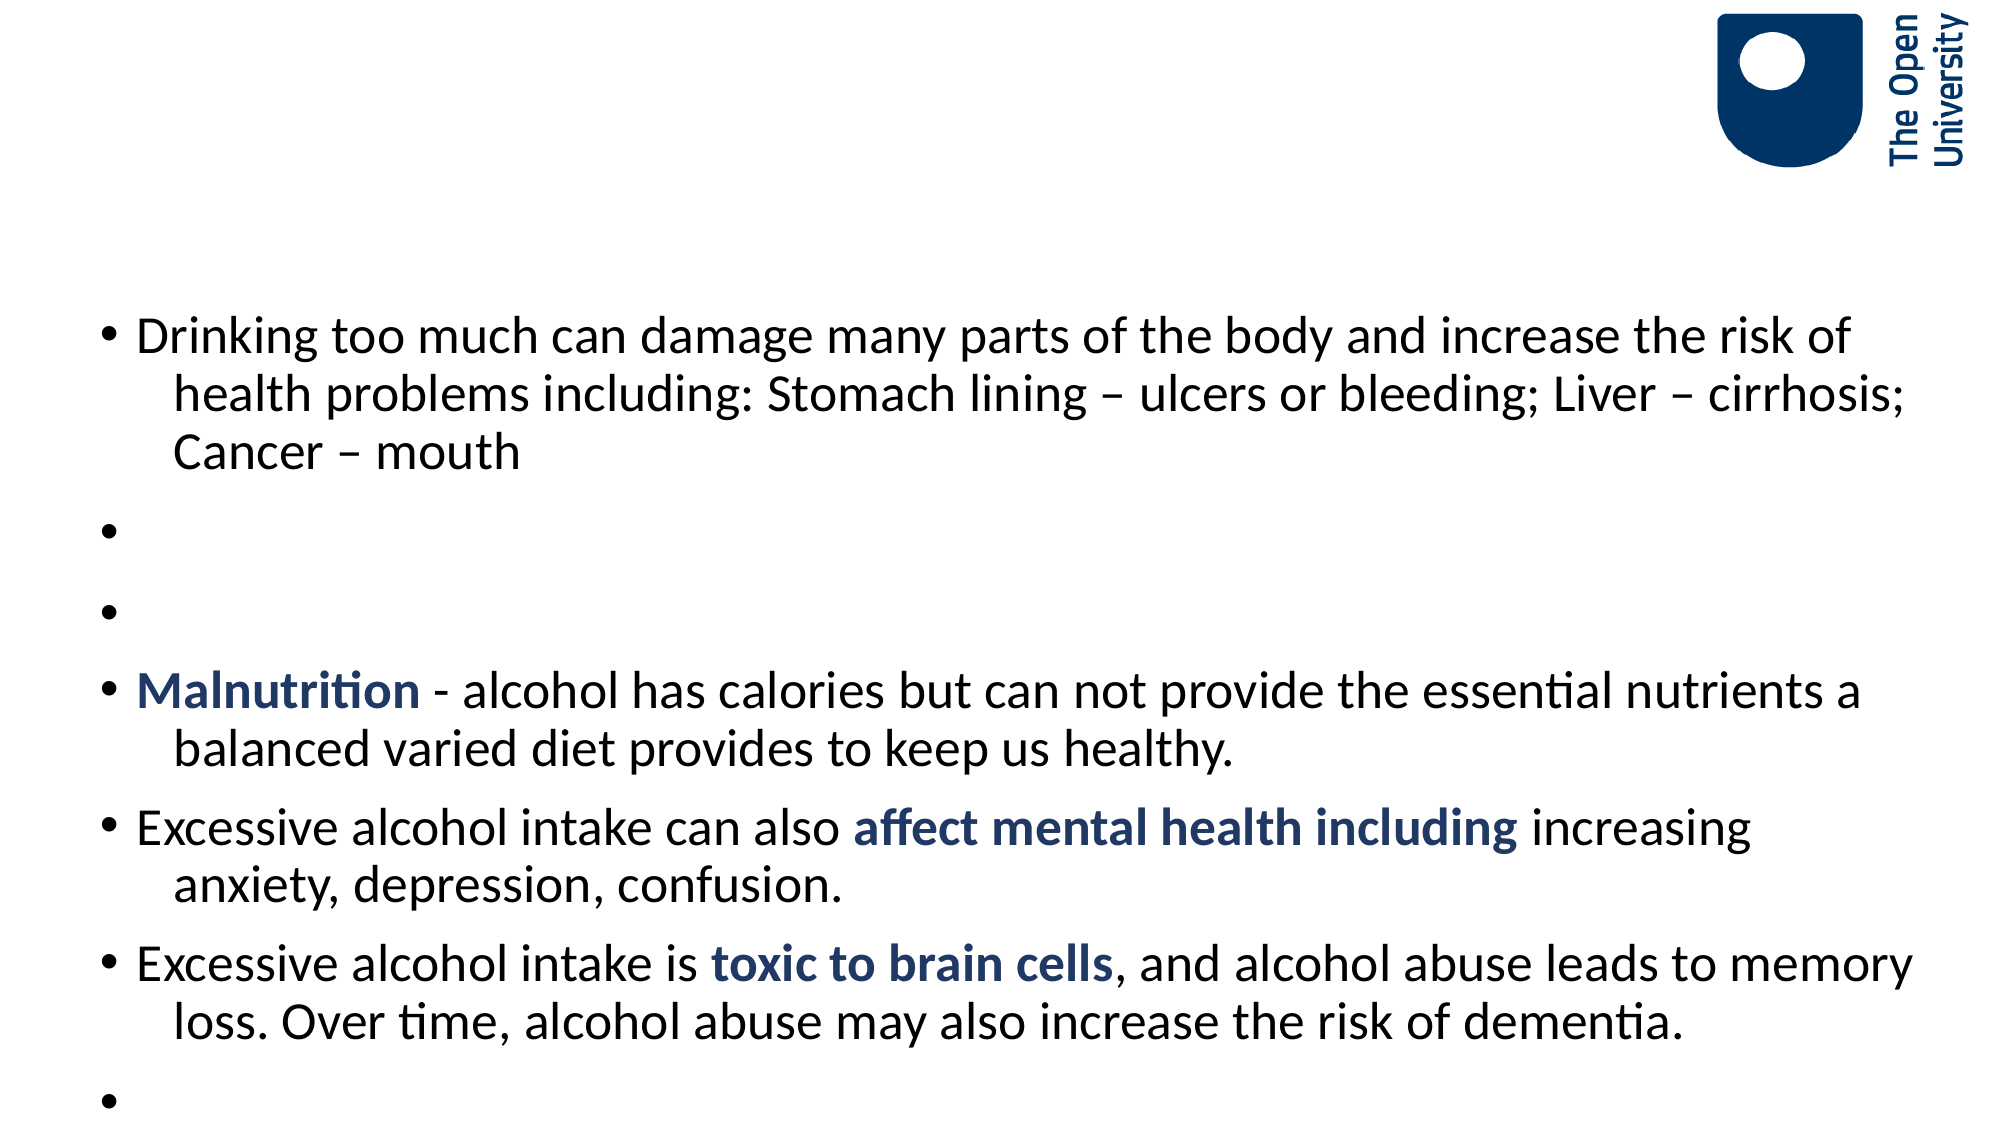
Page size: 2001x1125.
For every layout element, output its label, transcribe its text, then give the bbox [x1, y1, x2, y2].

picture [1716, 10, 1971, 170]
list Drinking too much can damage many parts of the body and increase the risk of health problems including: Stomach lining – ulcers or bleeding; Liver – cirrhosis; Cancer – mouth Malnutrition - alcohol has calories but can not provide the essential nutrients a balanced varied diet provides to keep us healthy. Excessive alcohol intake can also affect mental health including increasing anxiety, depression, confusion. Excessive alcohol intake is toxic to brain cells, and alcohol abuse leads to memory loss. Over time, alcohol abuse may also increase the risk of dementia. [84, 299, 1946, 1066]
